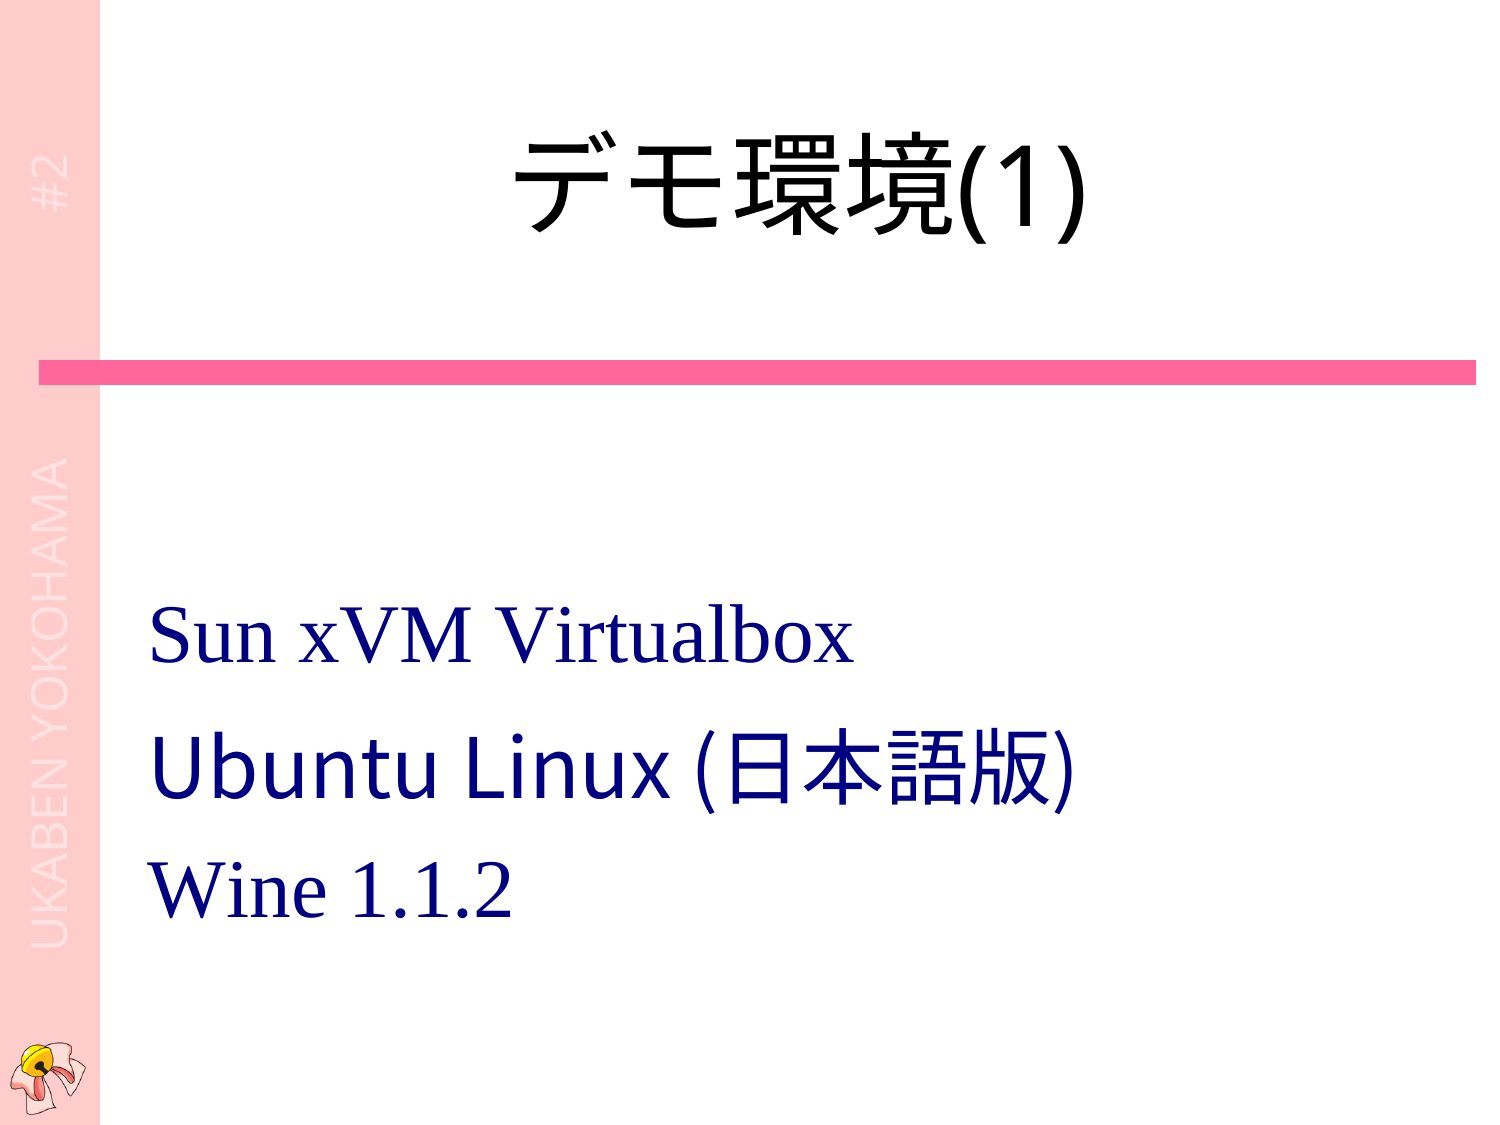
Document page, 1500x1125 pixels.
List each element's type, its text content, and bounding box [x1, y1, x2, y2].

subtitle Sun xVM Virtualbox Ubuntu Linux (日本語版) Wine 1.1.2 [147, 420, 1447, 1103]
picture [10, 1042, 86, 1115]
title デモ環境(1) [147, 36, 1447, 318]
